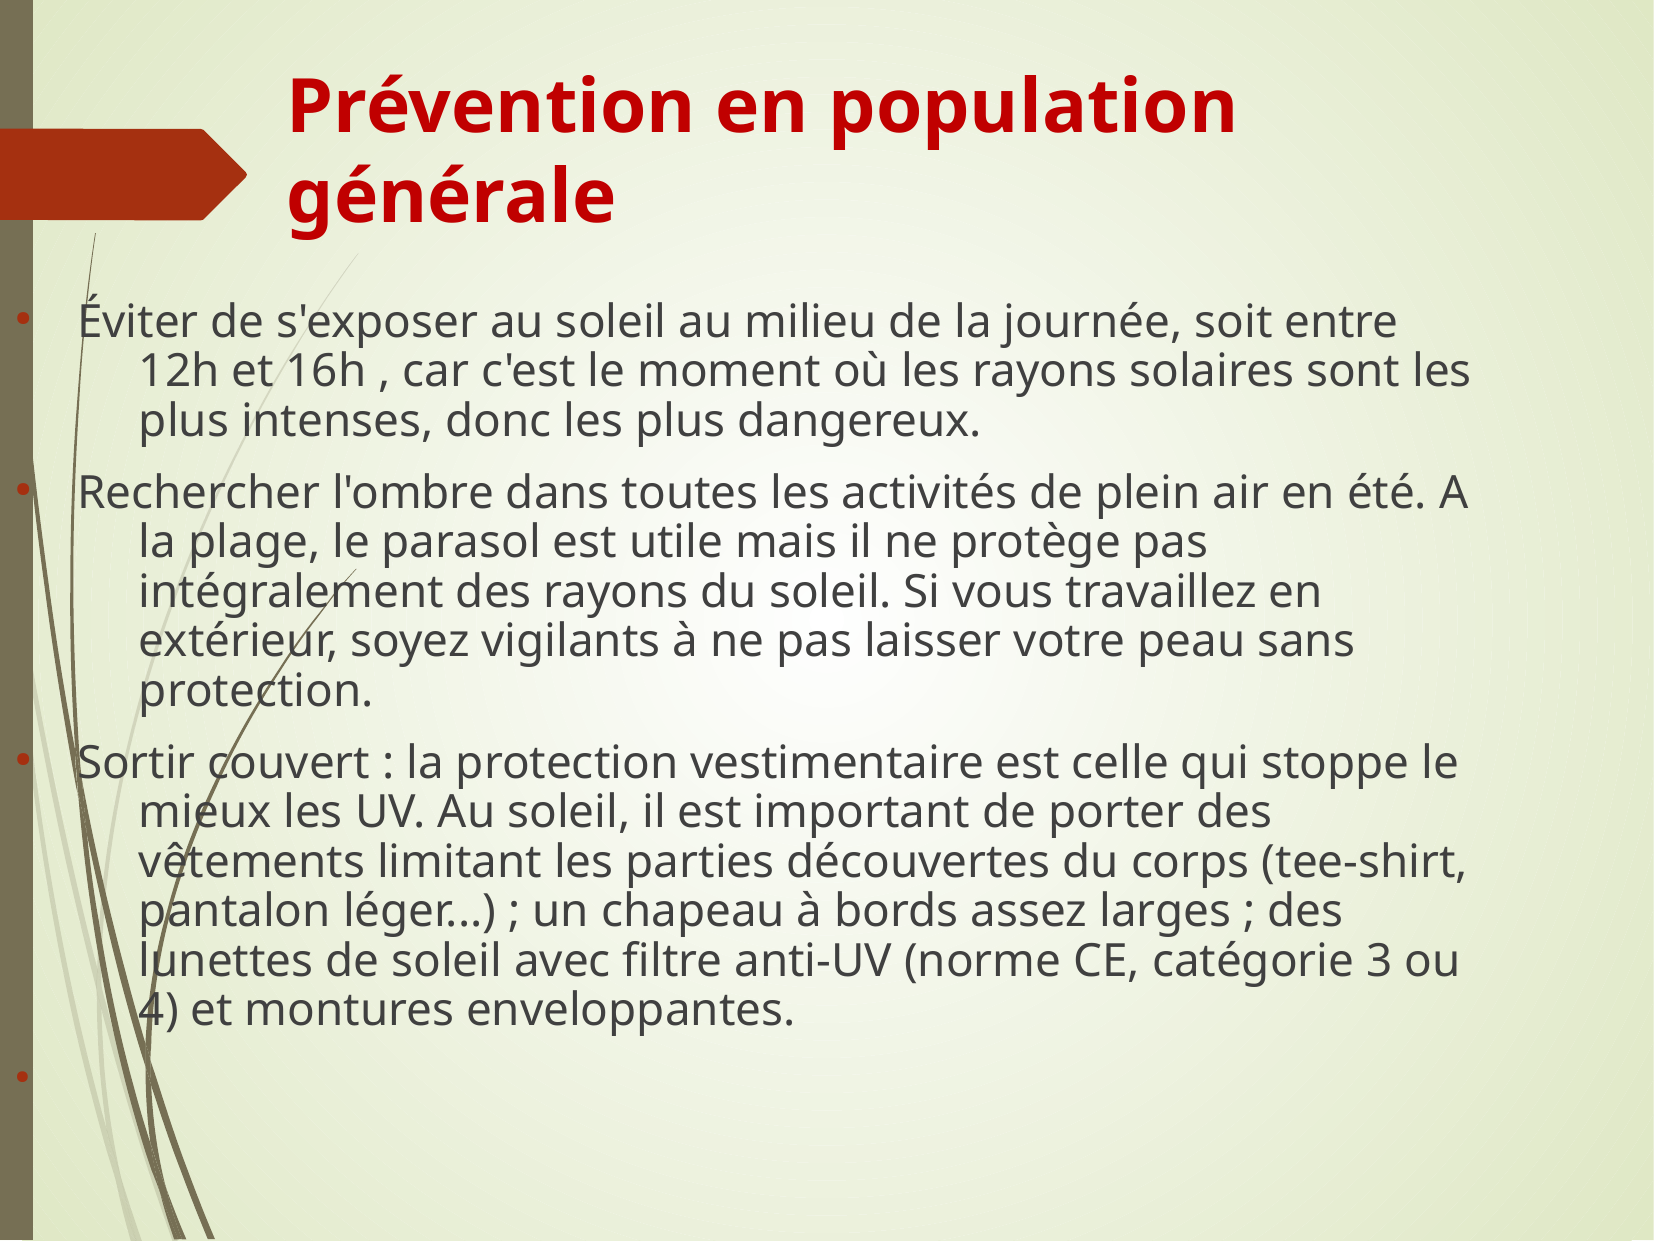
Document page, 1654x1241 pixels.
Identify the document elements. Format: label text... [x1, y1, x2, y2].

title Prévention en population générale [271, 49, 1489, 257]
list Éviter de s'exposer au soleil au milieu de la journée, soit entre 12h et 16h , car c'est le moment où les rayons solaires sont les plus intenses, donc les plus dangereux. Rechercher l'ombre dans toutes les activités de plein air en été. A la plage, le parasol est utile mais il ne protège pas intégralement des rayons du soleil. Si vous travaillez en extérieur, soyez vigilants à ne pas laisser votre peau sans protection. Sortir couvert : la protection vestimentaire est celle qui stoppe le mieux les UV. Au soleil, il est important de porter des vêtements limitant les parties découvertes du corps (tee-shirt, pantalon léger...) ; un chapeau à bords assez larges ; des lunettes de soleil avec filtre anti-UV (norme CE, catégorie 3 ou 4) et montures enveloppantes. [0, 290, 1489, 1109]
